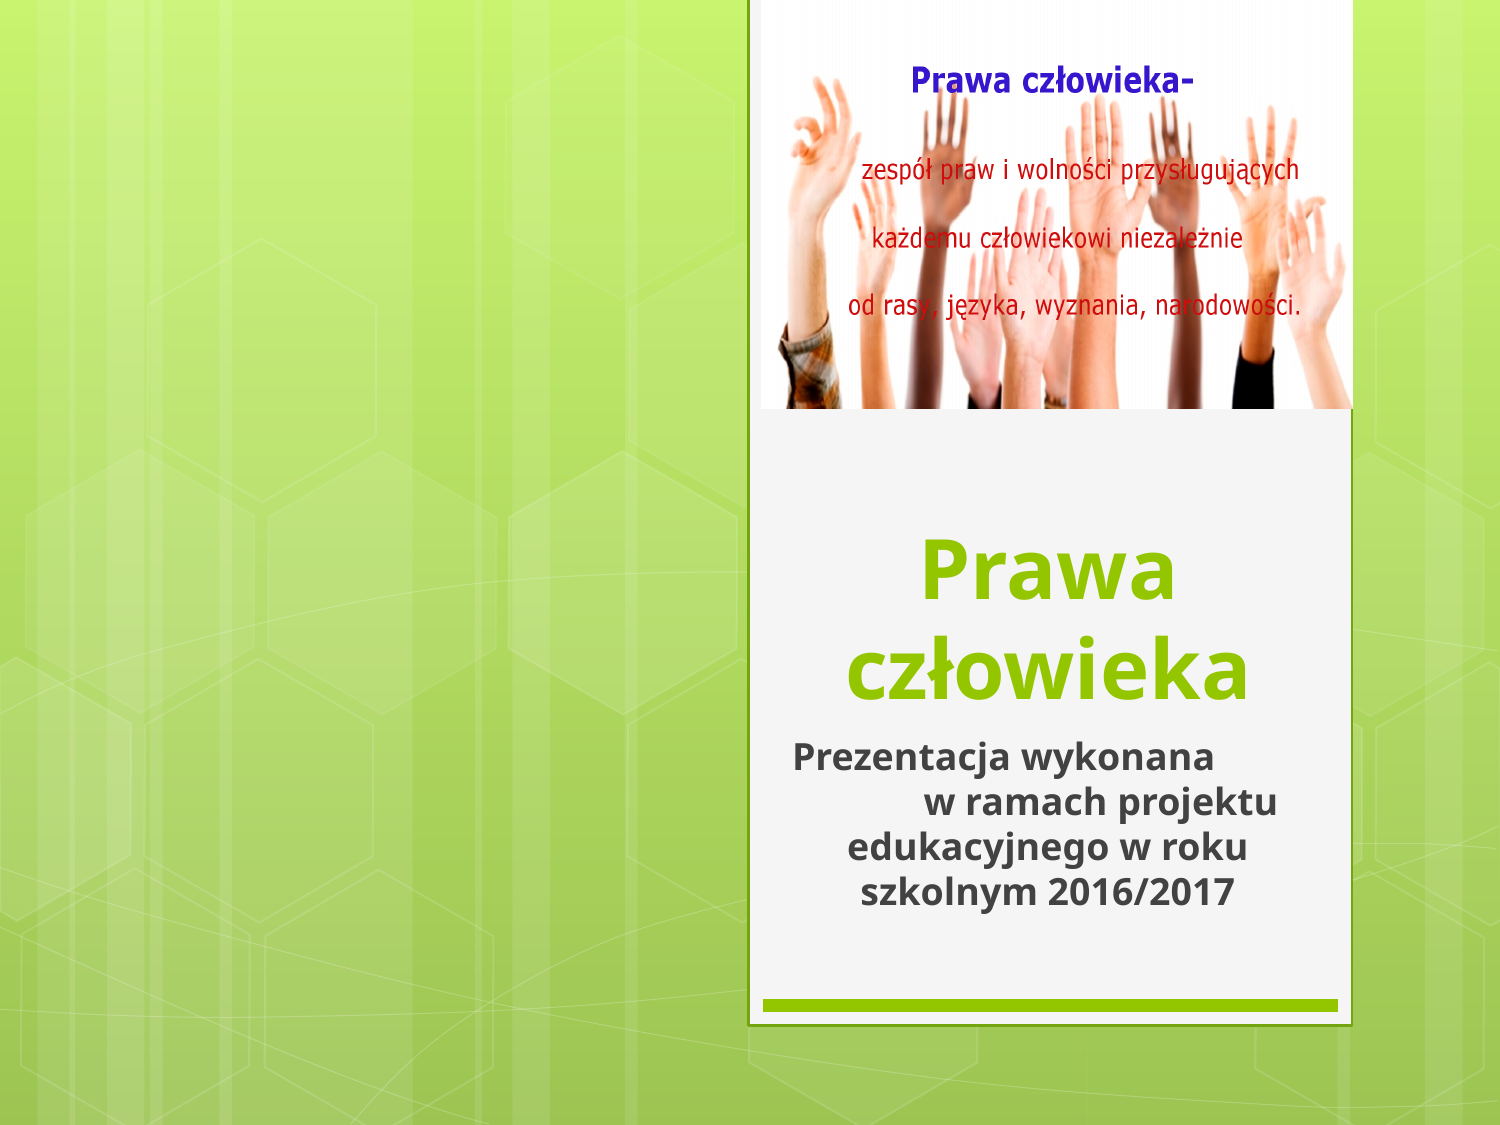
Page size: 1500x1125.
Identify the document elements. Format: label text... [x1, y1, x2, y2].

picture [761, 0, 1353, 409]
subtitle Prezentacja wykonana w ramach projektu edukacyjnego w roku szkolnym 2016/2017 [776, 725, 1320, 933]
title Prawa człowieka [776, 444, 1321, 724]
